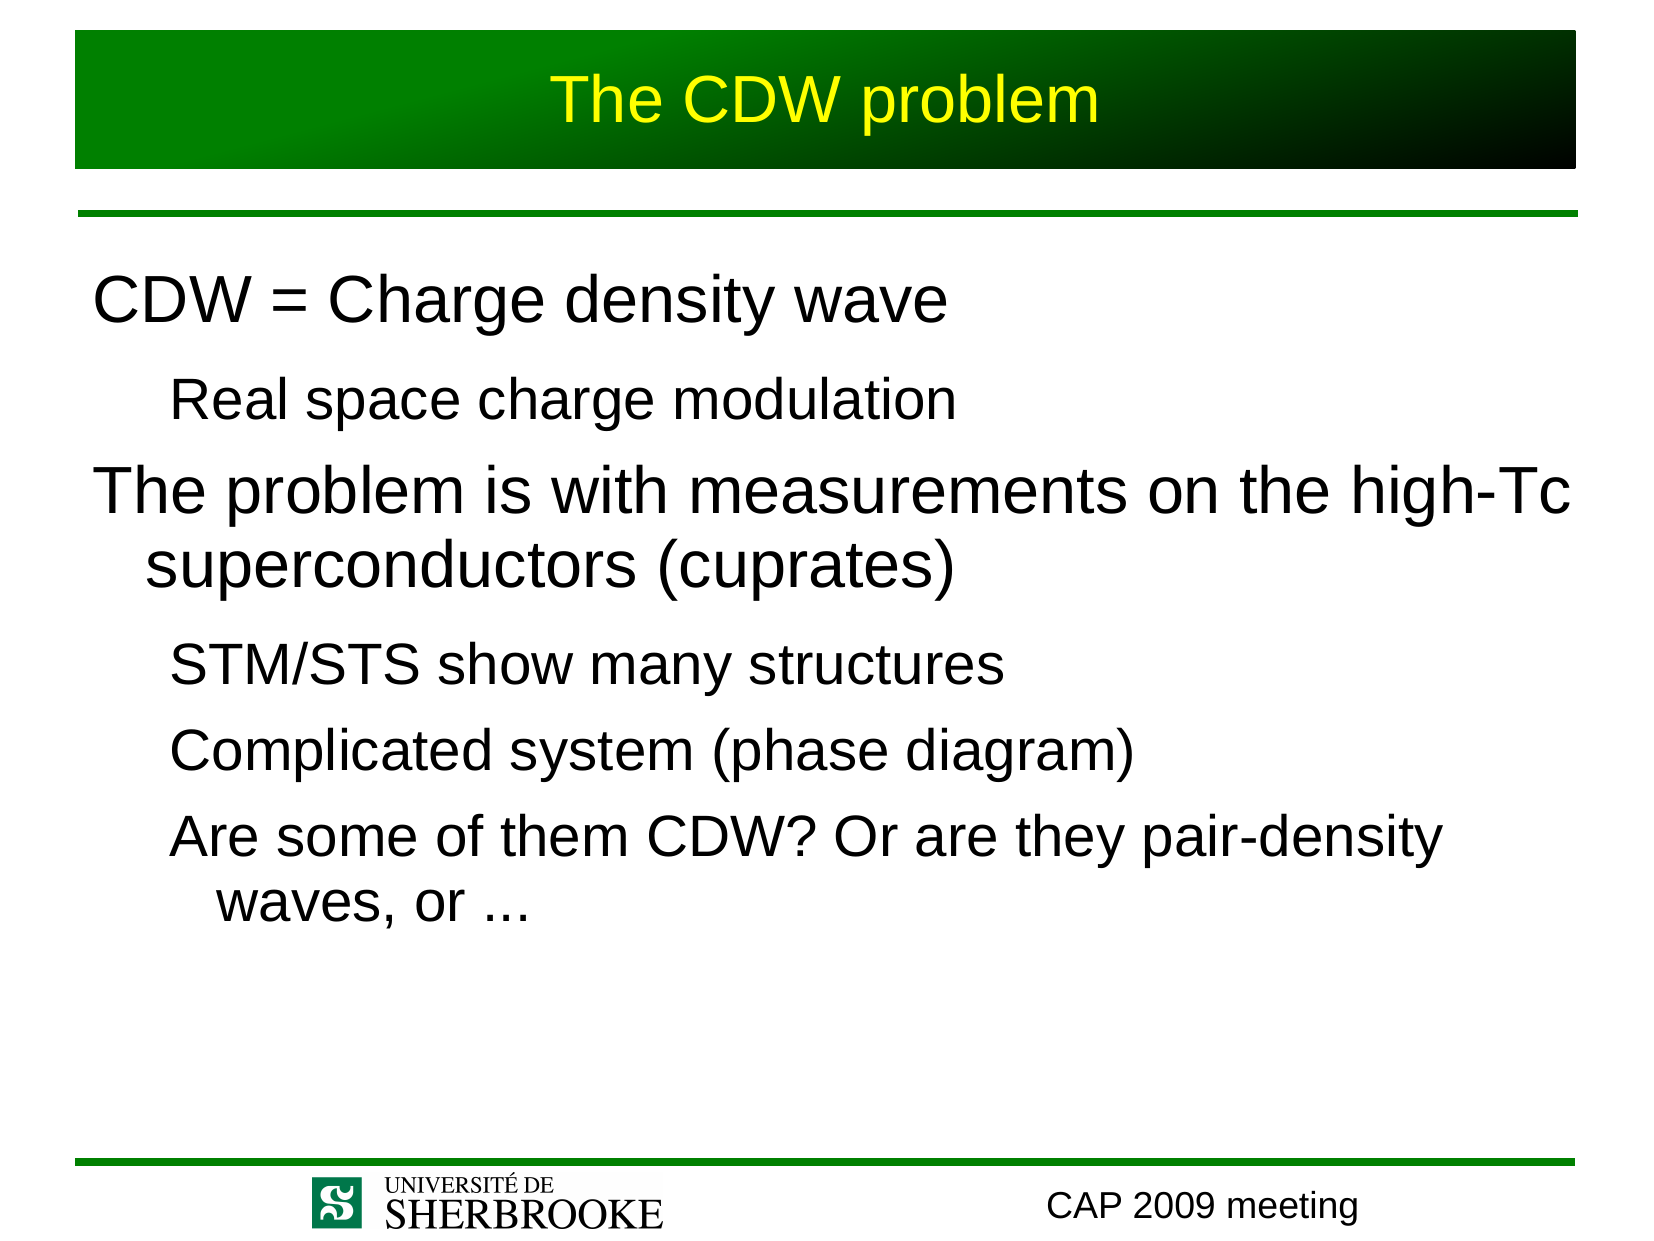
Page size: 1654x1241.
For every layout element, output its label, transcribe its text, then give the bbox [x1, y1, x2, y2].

list CDW = Charge density wave Real space charge modulation The problem is with measurements on the high-Tc superconductors (cuprates) STM/STS show many structures Complicated system (phase diagram) Are some of them CDW? Or are they pair-density waves, or ... [75, 262, 1576, 1110]
picture [312, 1172, 663, 1229]
title The CDW problem [75, 30, 1576, 169]
